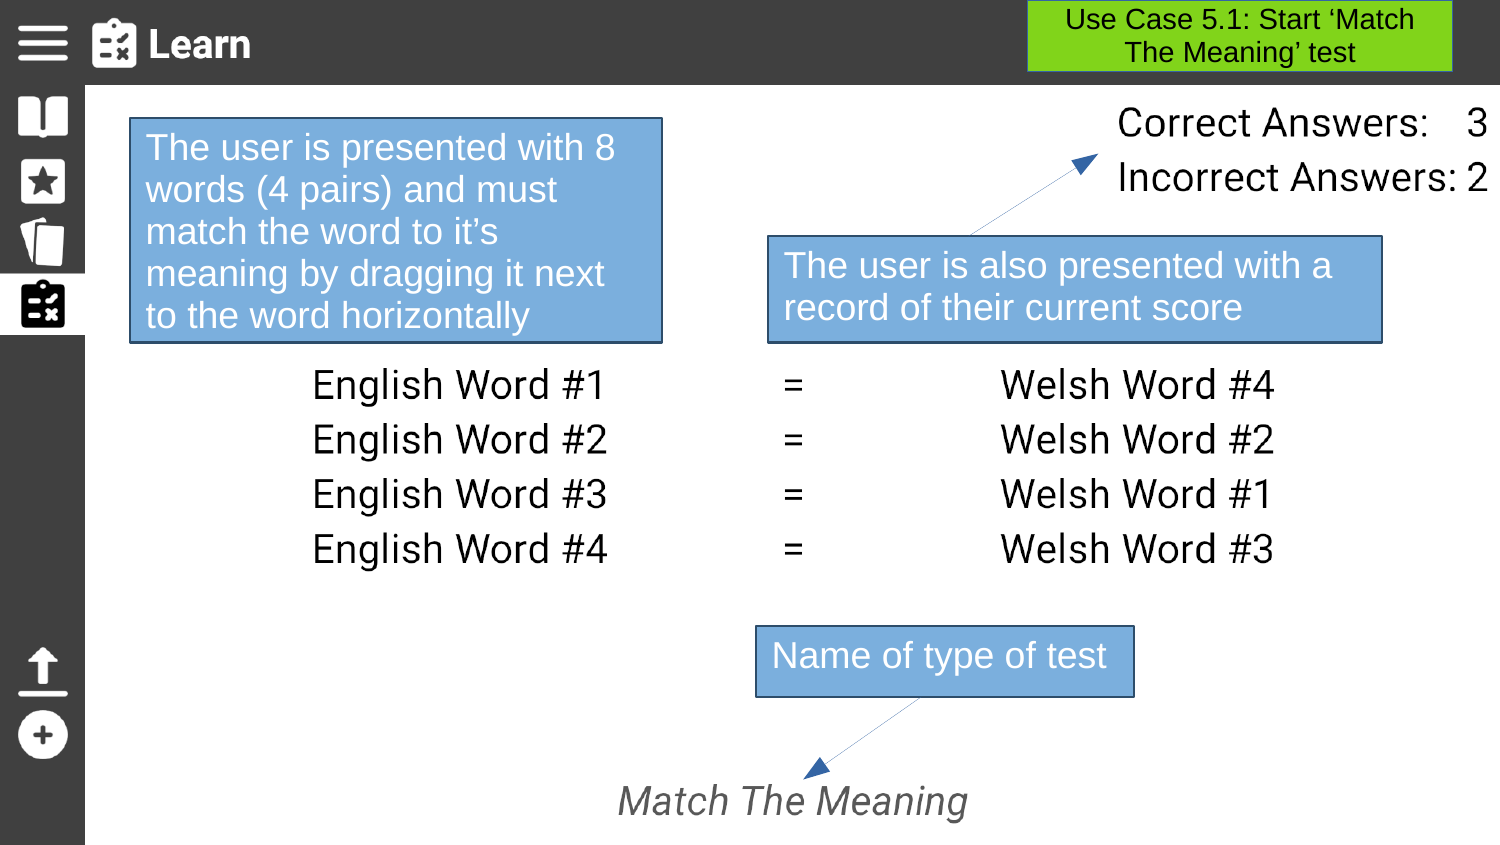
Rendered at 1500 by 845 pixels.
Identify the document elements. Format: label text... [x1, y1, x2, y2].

picture [0, 0, 1500, 845]
text_box Use Case 5.1: Start ‘Match The Meaning’ test [1027, 0, 1453, 72]
text_box The user is also presented with a record of their current score [767, 236, 1382, 343]
text_box The user is presented with 8 words (4 pairs) and must match the word to it’s meaning by dragging it next to the word horizontally [129, 118, 662, 343]
text_box Name of type of test [755, 625, 1134, 697]
